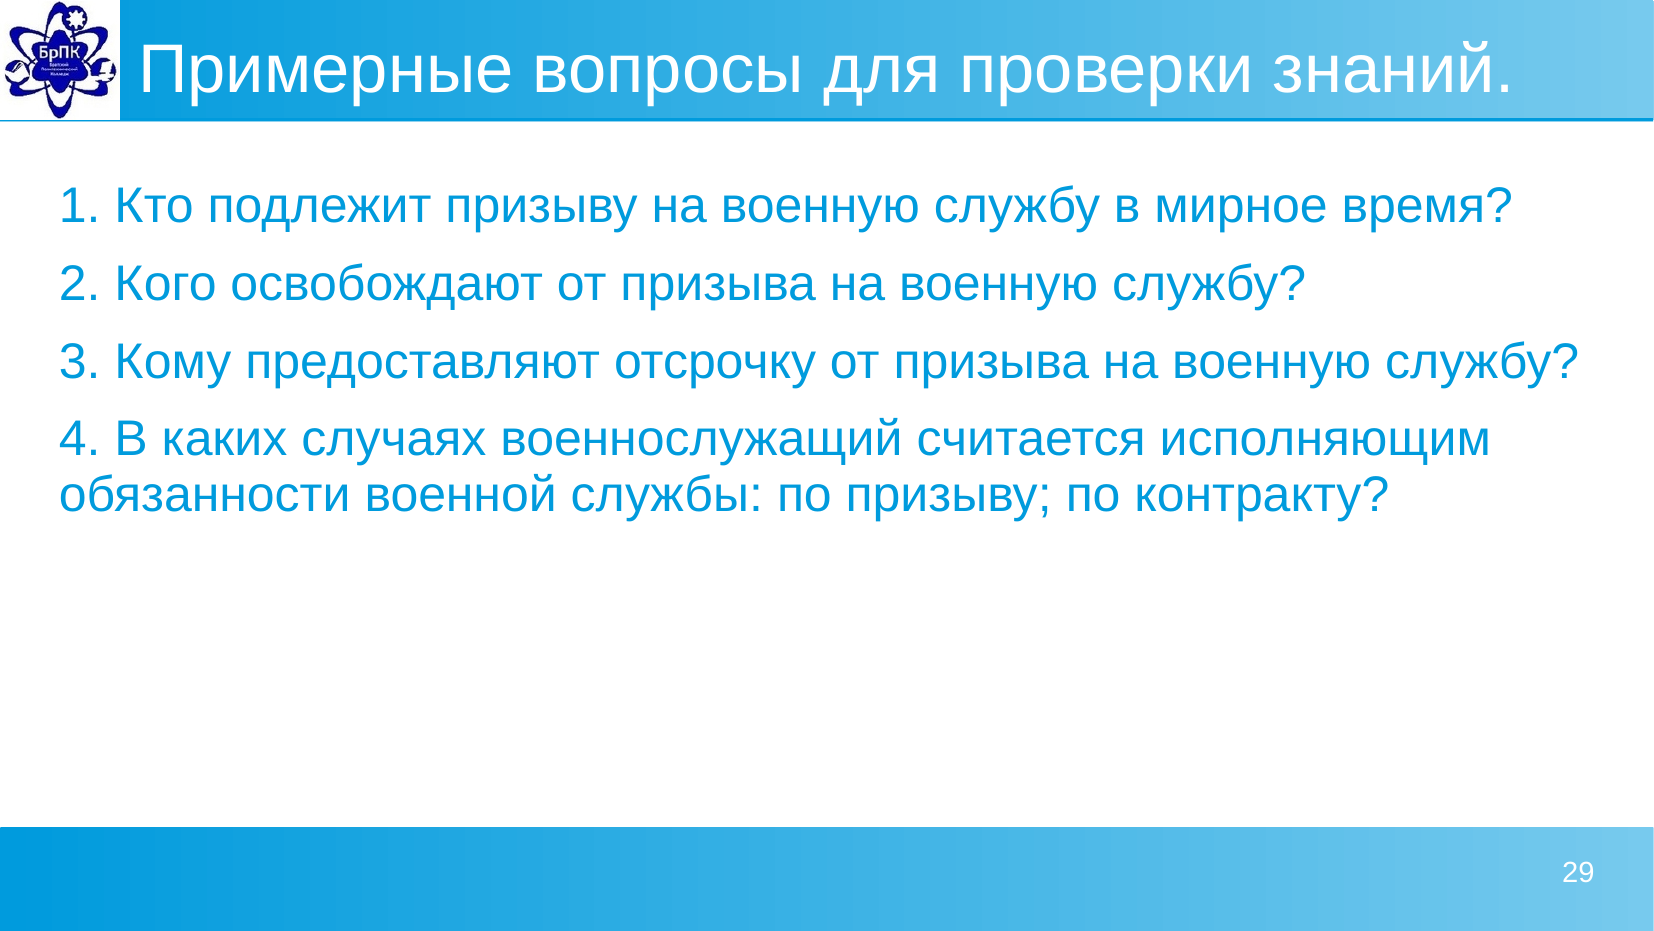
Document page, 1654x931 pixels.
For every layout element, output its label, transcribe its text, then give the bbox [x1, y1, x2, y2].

title Примерные вопросы для проверки знаний. [120, 30, 1595, 108]
list 1. Кто подлежит призыву на военную службу в мирное время? 2. Кого освобождают от призыва на военную службу? 3. Кому предоставляют отсрочку от призыва на военную службу? 4. В каких случаях военнослужащий считается исполняющим обязанности военной службы: по призыву; по контракту? [59, 177, 1595, 768]
picture [0, 0, 119, 119]
